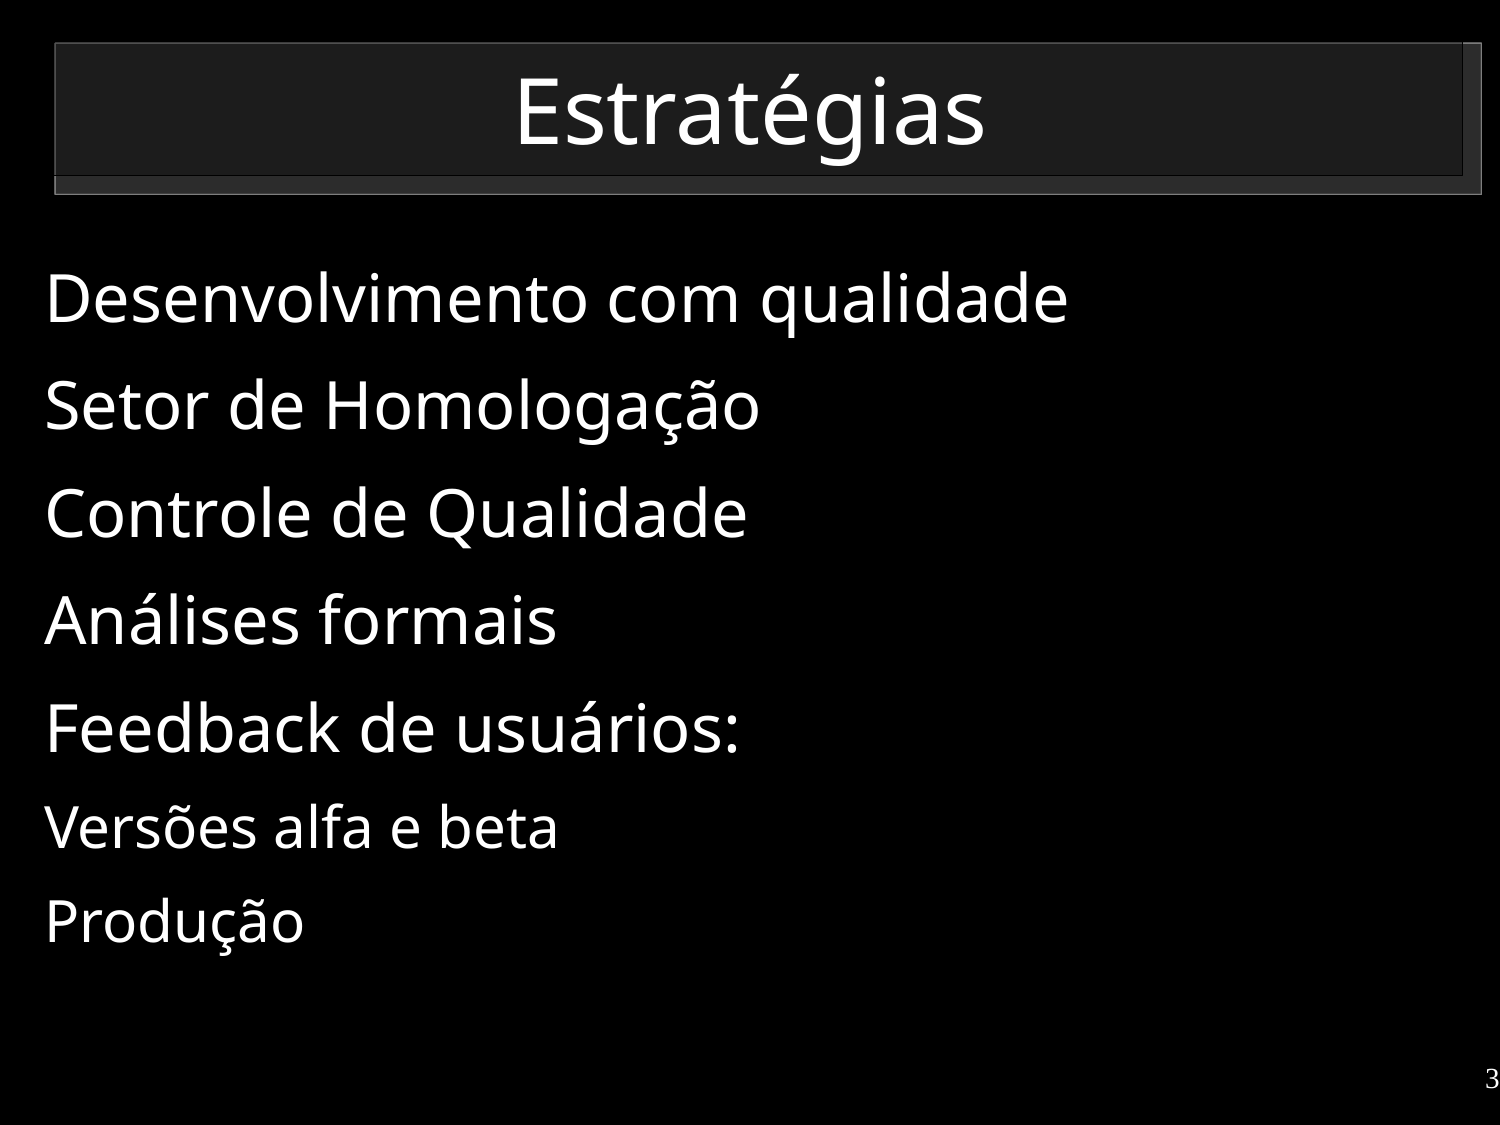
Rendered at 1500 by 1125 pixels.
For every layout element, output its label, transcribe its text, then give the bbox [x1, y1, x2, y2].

list Desenvolvimento com qualidade Setor de Homologação Controle de Qualidade Análises formais Feedback de usuários: Versões alfa e beta Produção [29, 243, 1471, 1047]
title Estratégias [29, 31, 1471, 188]
